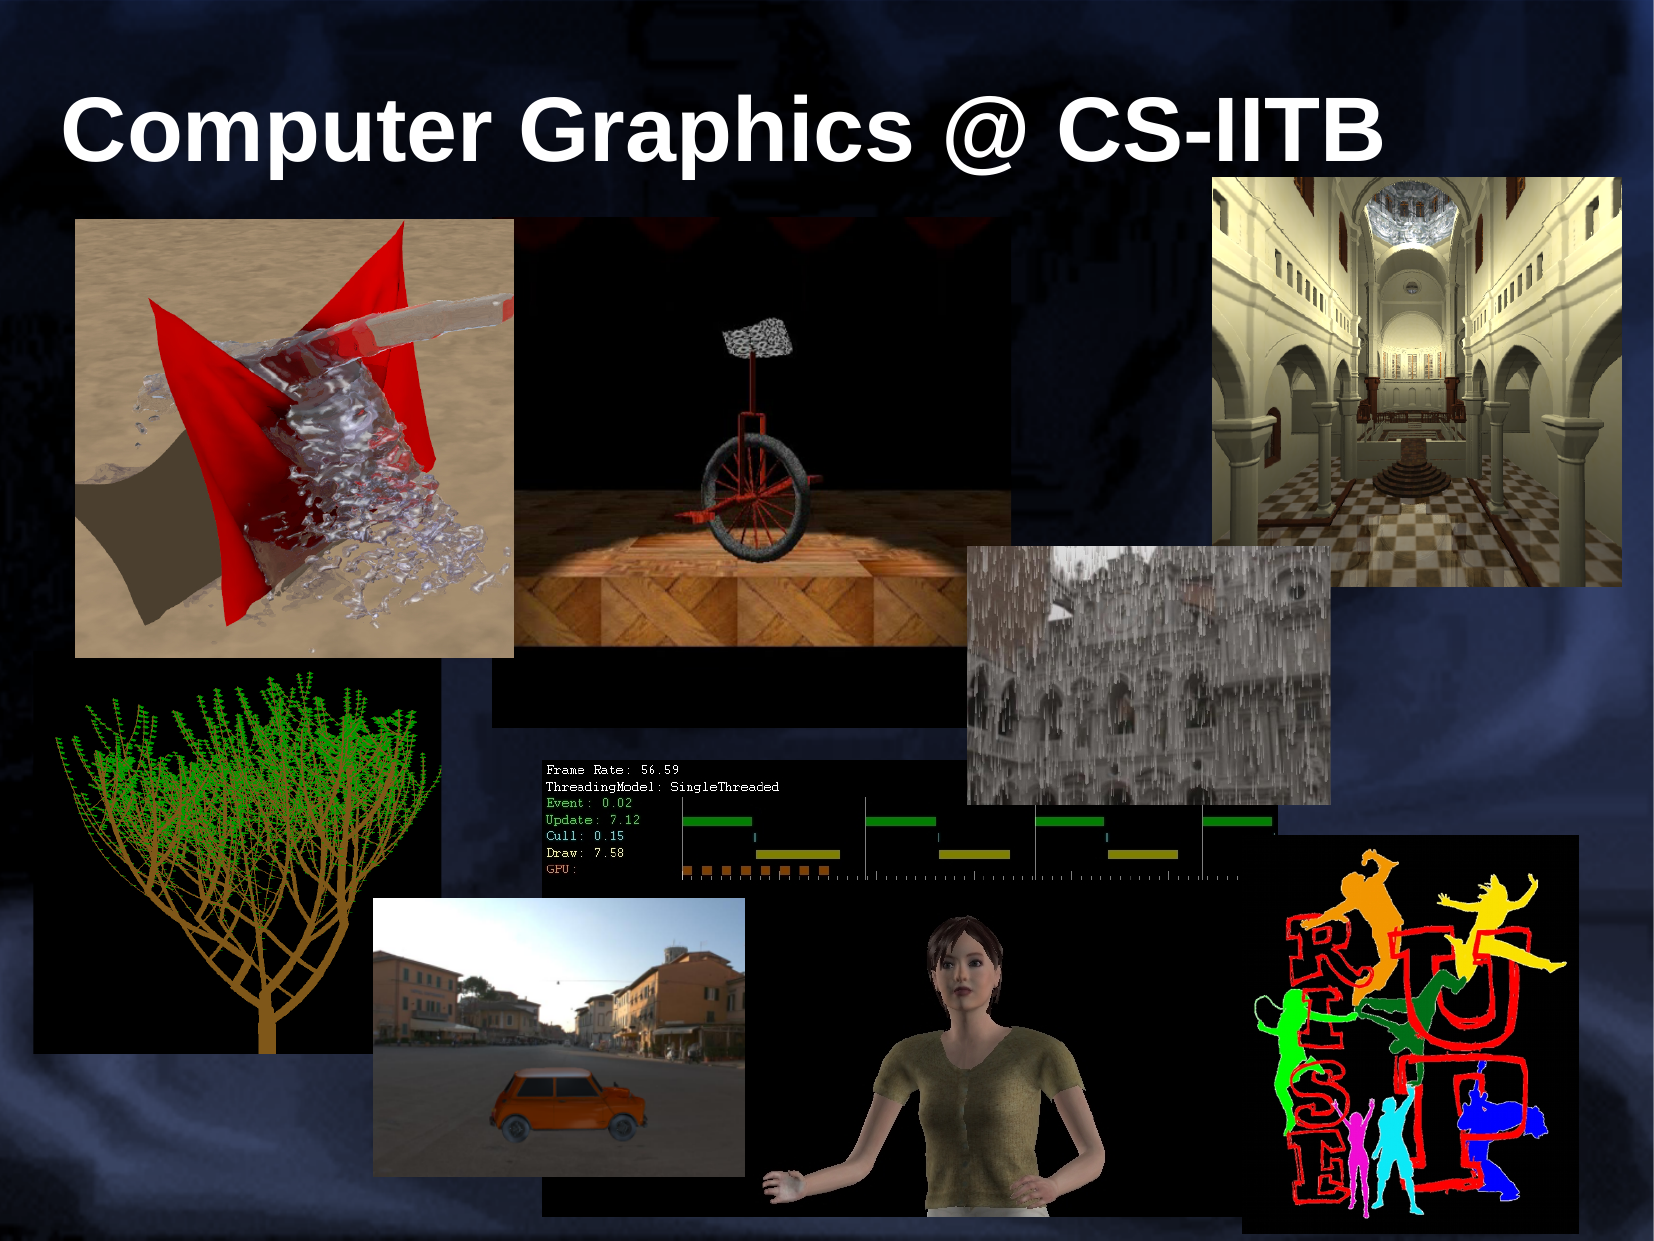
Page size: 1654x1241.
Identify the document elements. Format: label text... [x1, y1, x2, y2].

title Computer Graphics @ CS-IITB [60, 25, 1452, 233]
picture [0, 0, 1654, 1241]
